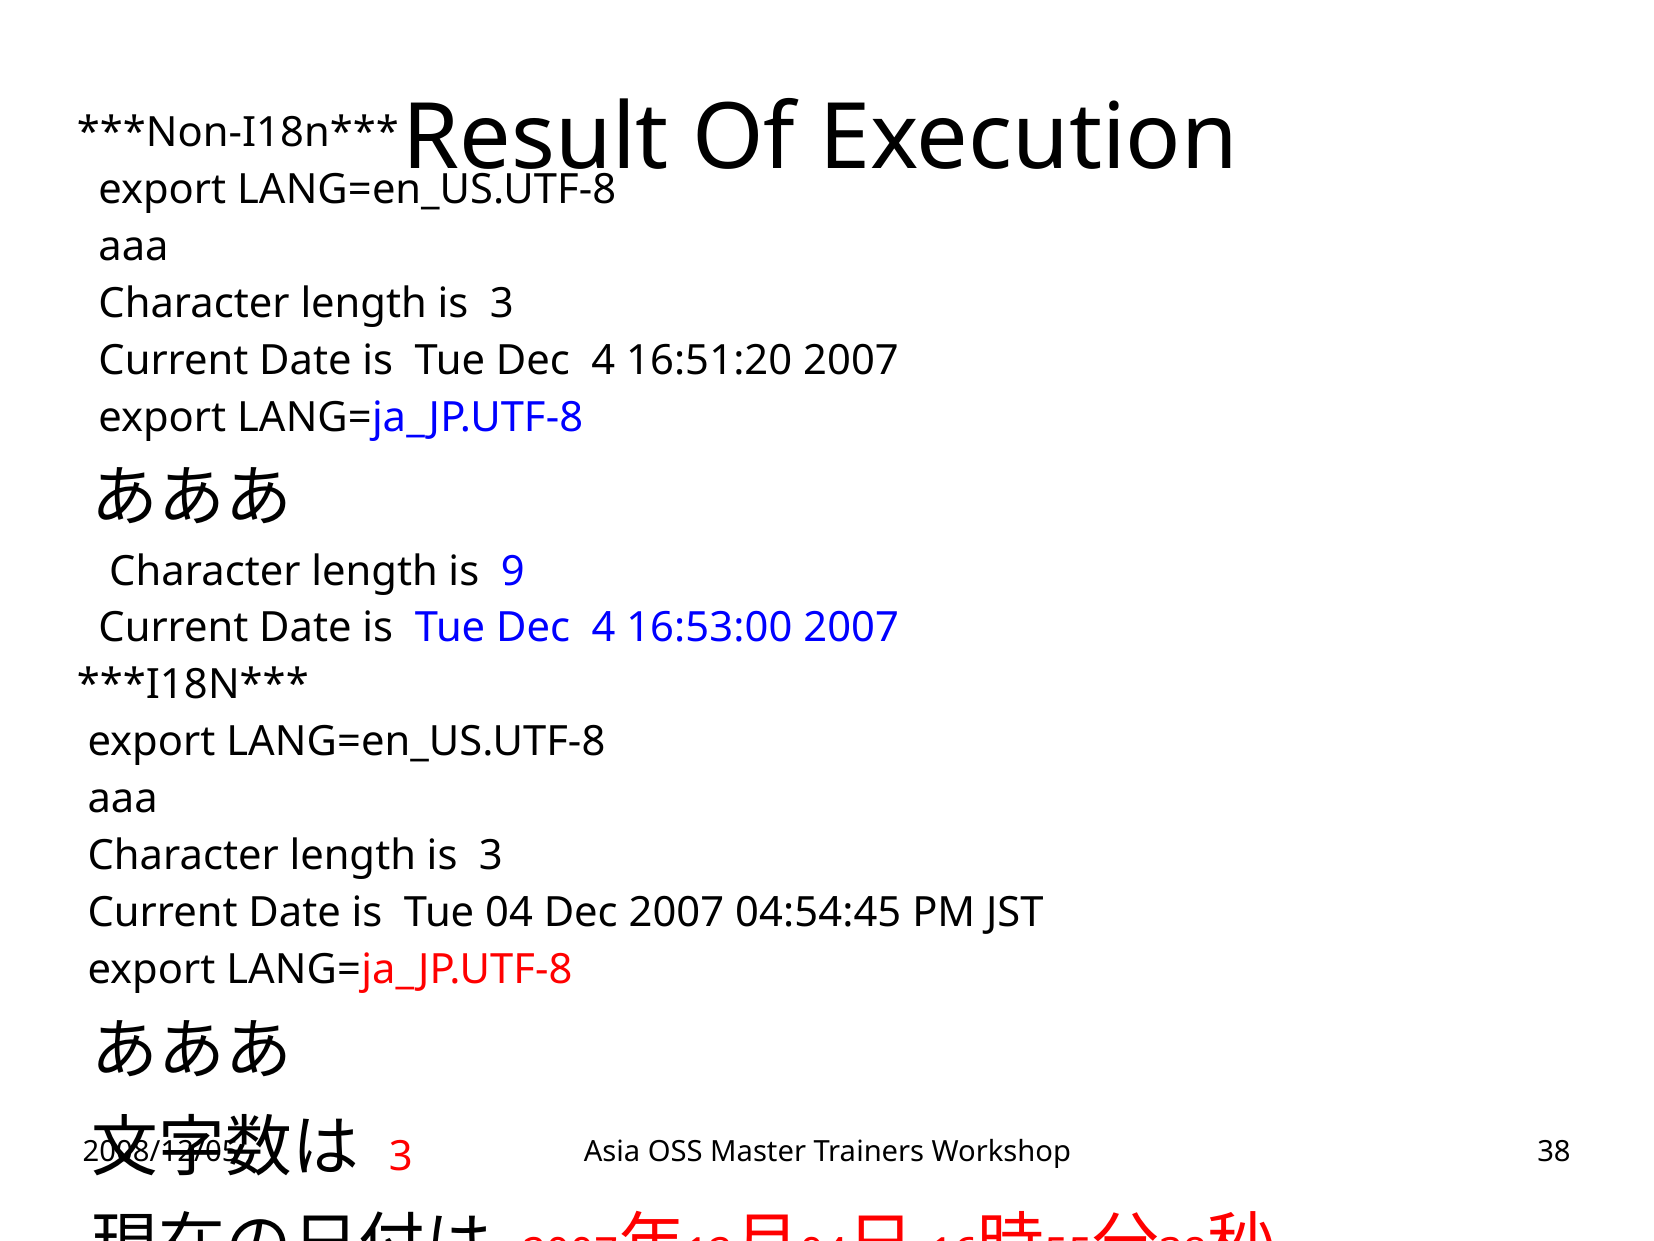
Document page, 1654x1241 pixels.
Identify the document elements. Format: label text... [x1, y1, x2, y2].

title Result Of Execution [76, 29, 1565, 177]
subtitle ***Non-I18n*** export LANG=en_US.UTF-8 aaa Character length is 3 Current Date is Tue Dec 4 16:51:20 2007 export LANG=ja_JP.UTF-8 あああ Character length is 9 Current Date is Tue Dec 4 16:53:00 2007 ***I18N*** export LANG=en_US.UTF-8 aaa Character length is 3 Current Date is Tue 04 Dec 2007 04:54:45 PM JST export LANG=ja_JP.UTF-8 あああ 文字数は 3 現在の日付は 2007年12月04日 16時55分38秒 [76, 177, 1565, 1211]
